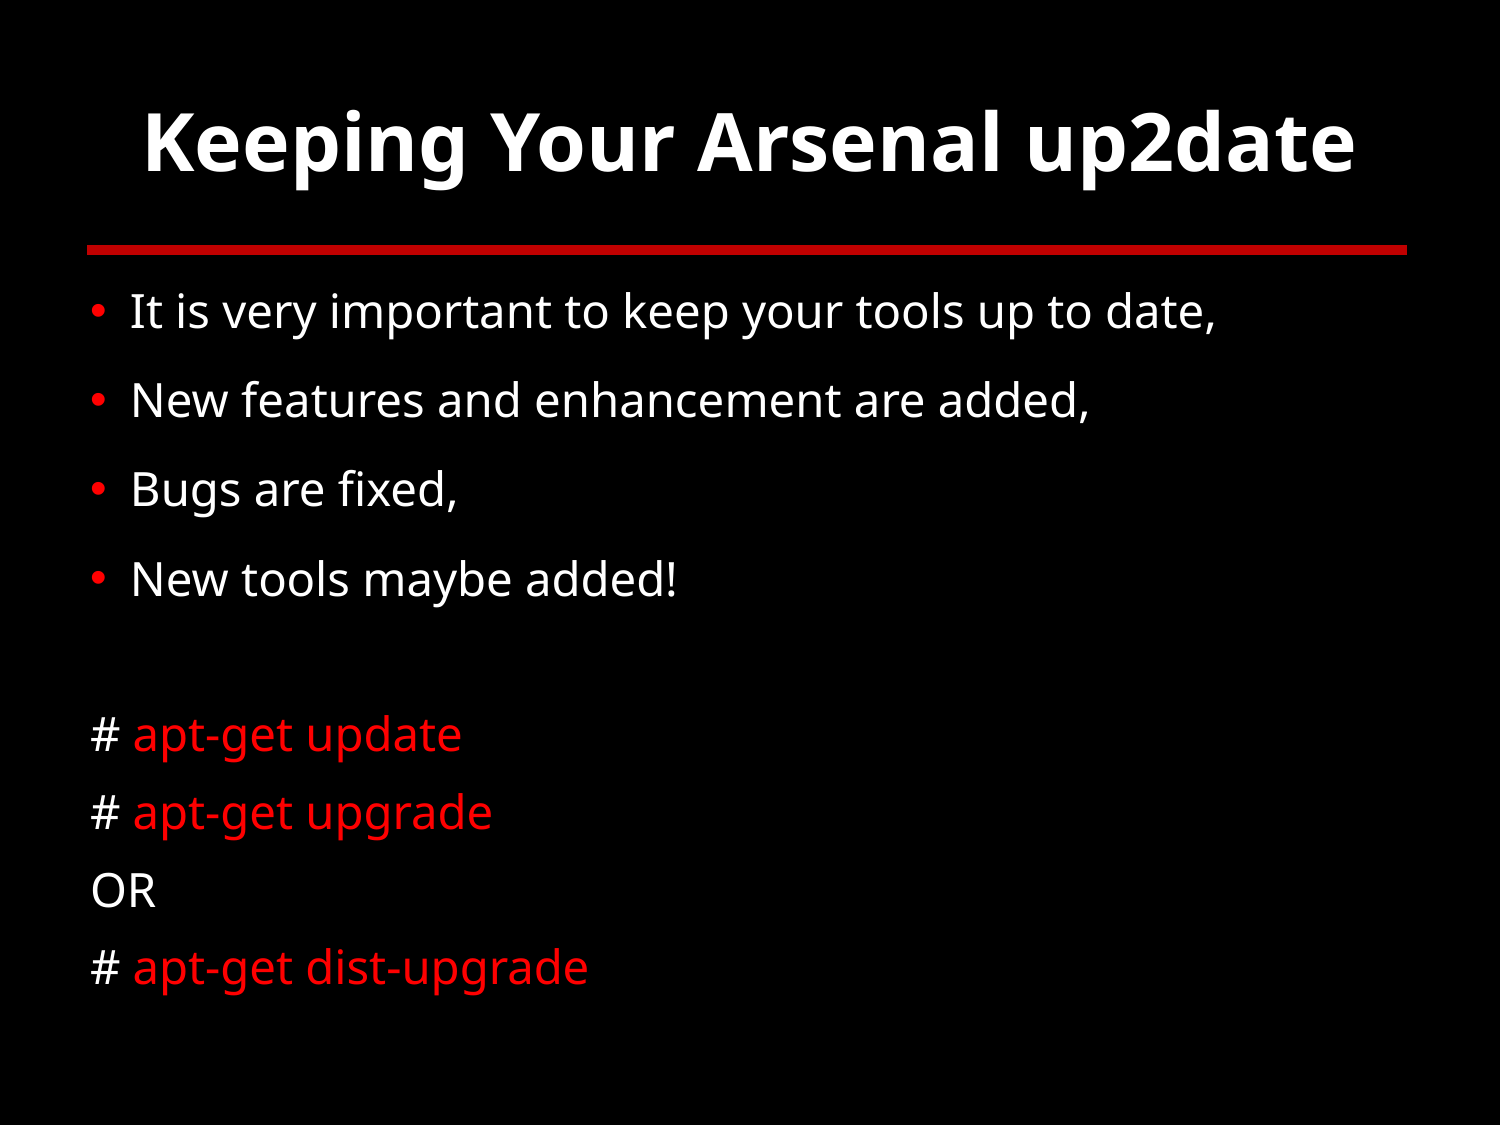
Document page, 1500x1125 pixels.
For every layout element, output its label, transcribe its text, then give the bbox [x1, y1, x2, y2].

list It is very important to keep your tools up to date, New features and enhancement are added, Bugs are fixed, New tools maybe added! # apt-get update # apt-get upgrade OR # apt-get dist-upgrade [75, 262, 1425, 1005]
title Keeping Your Arsenal up2date [75, 45, 1425, 233]
